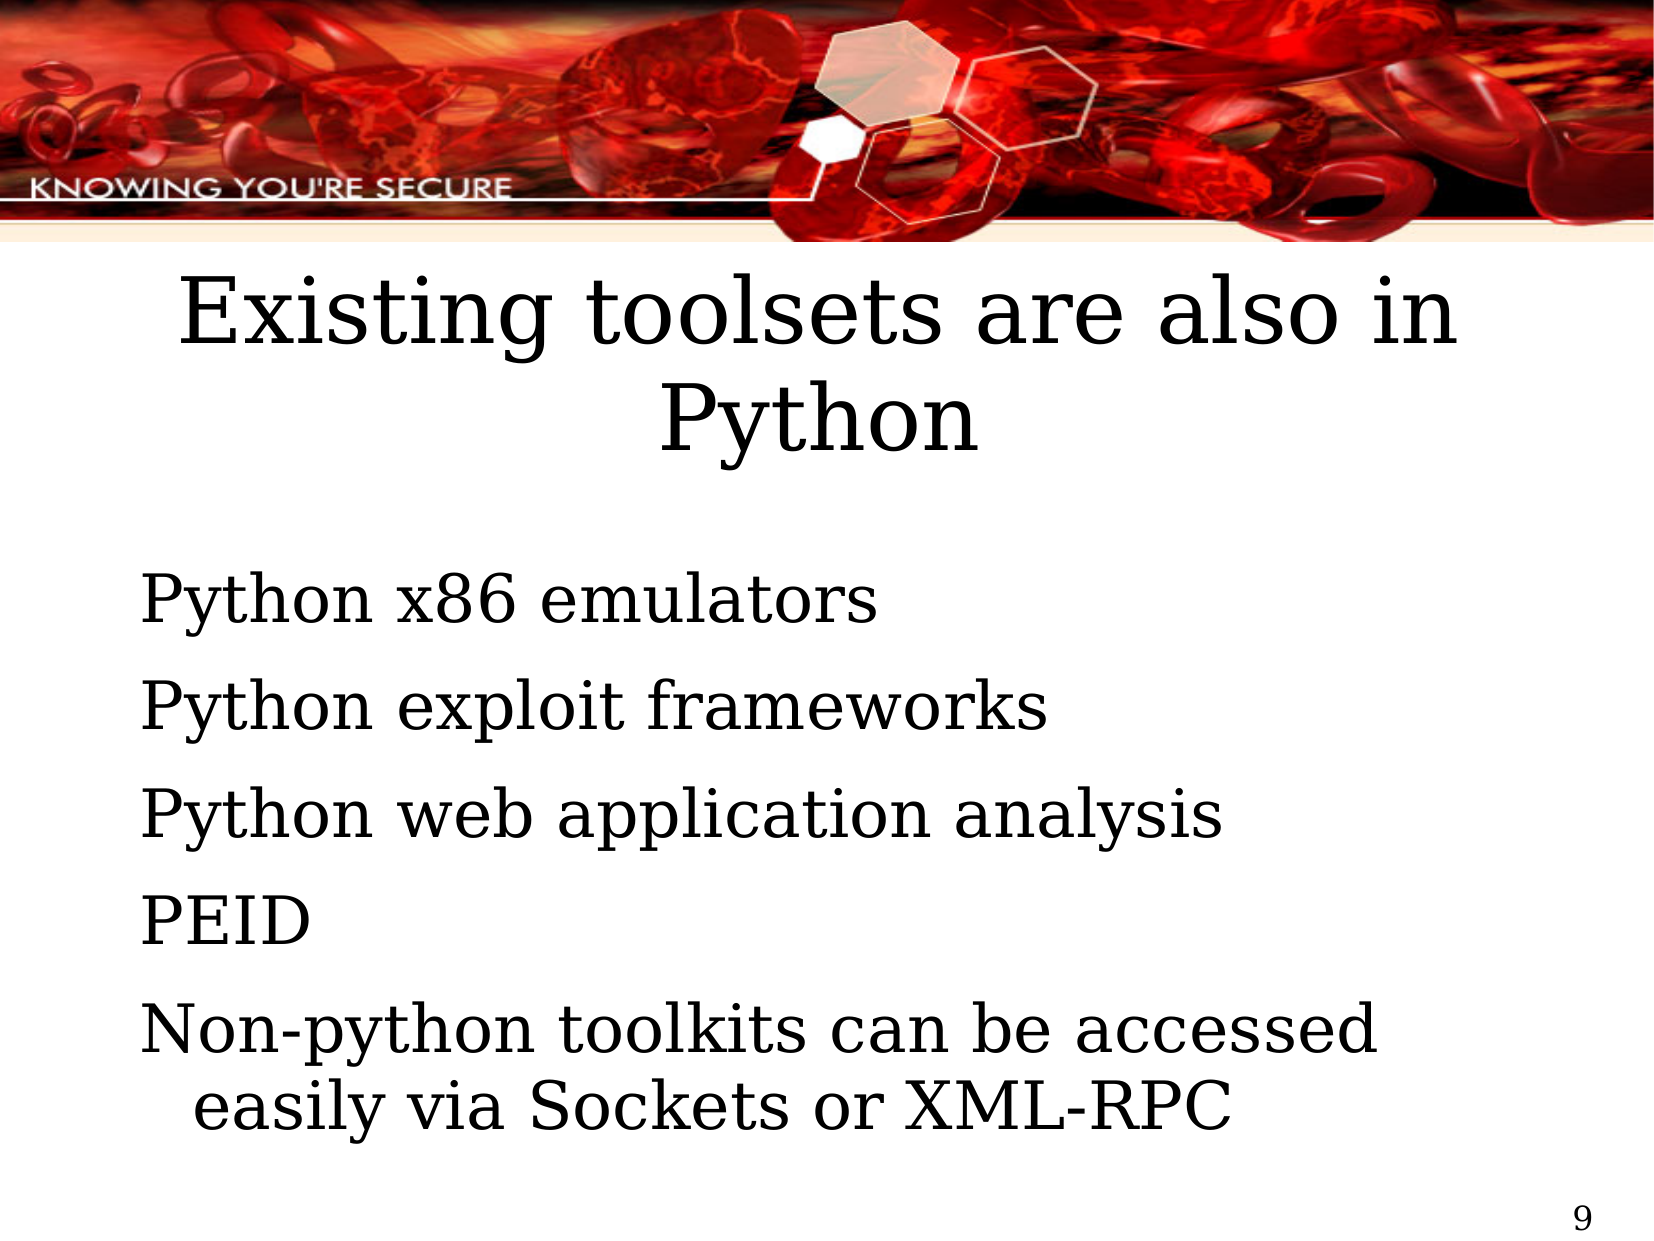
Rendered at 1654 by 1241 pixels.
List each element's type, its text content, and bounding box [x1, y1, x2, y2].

title Existing toolsets are also in Python [113, 258, 1526, 473]
picture [0, 0, 1654, 242]
list Python x86 emulators Python exploit frameworks Python web application analysis PEID Non-python toolkits can be accessed easily via Sockets or XML-RPC [121, 560, 1534, 1146]
